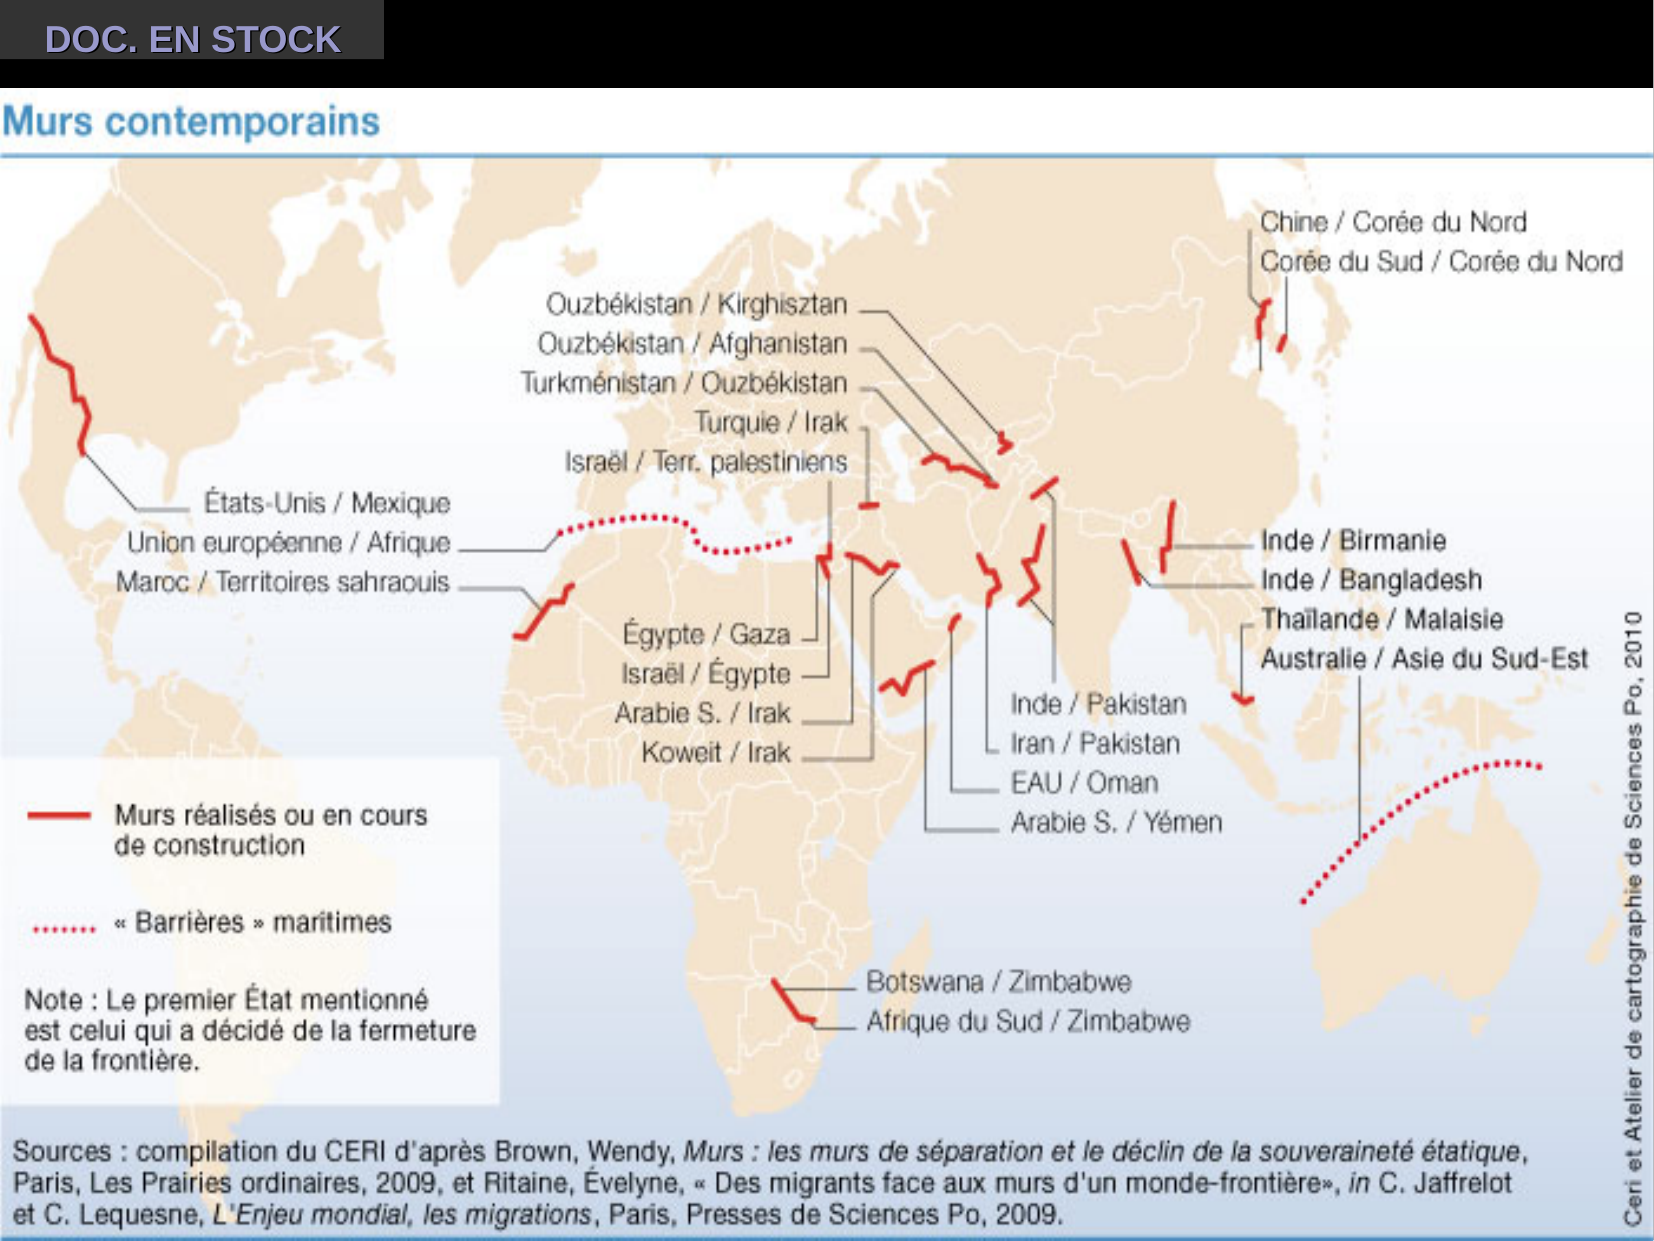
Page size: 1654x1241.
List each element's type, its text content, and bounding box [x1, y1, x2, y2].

text_box DOC. EN STOCK [0, 0, 384, 60]
picture [0, 88, 1654, 1241]
